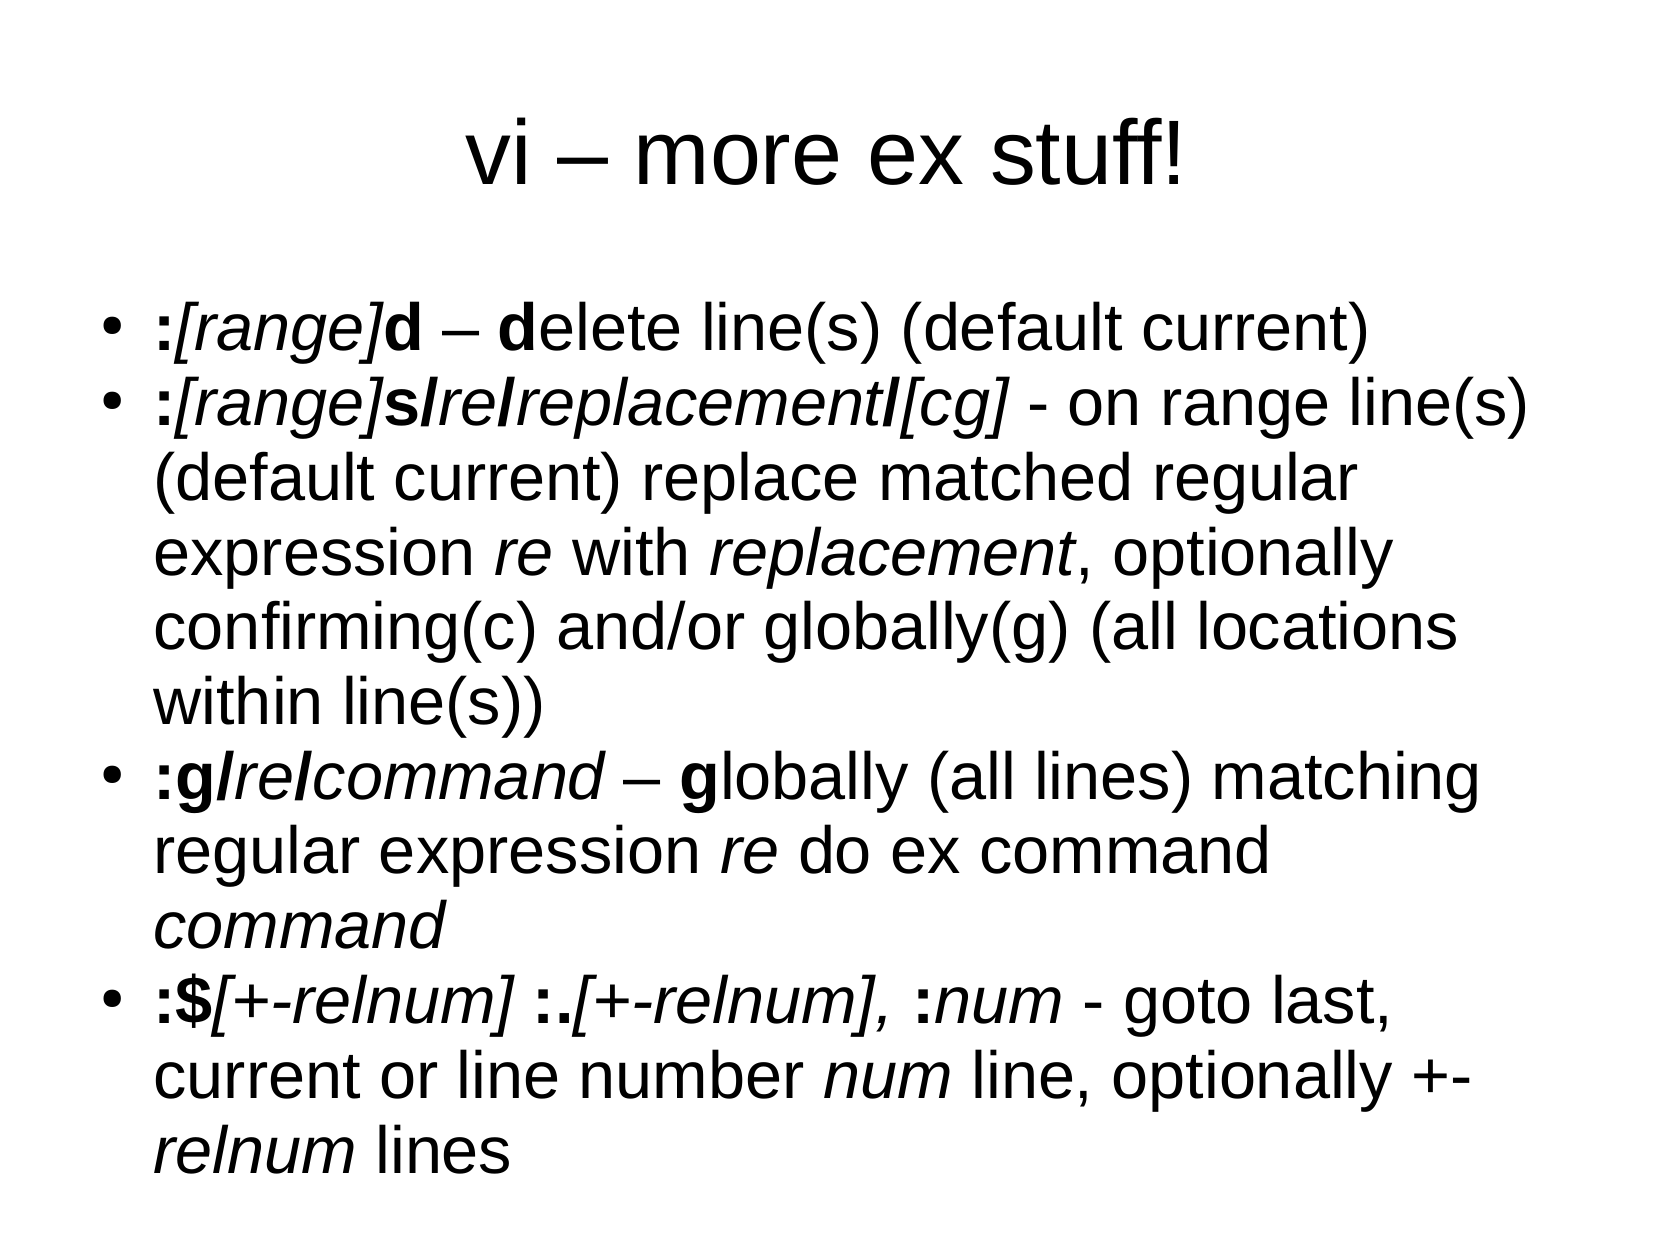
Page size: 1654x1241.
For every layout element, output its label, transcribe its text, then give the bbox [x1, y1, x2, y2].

title vi – more ex stuff! [82, 56, 1571, 250]
list :[range]d – delete line(s) (default current) :[range]s/re/replacement/[cg] - on range line(s) (default current) replace matched regular expression re with replacement, optionally confirming(c) and/or globally(g) (all locations within line(s)) :g/re/command – globally (all lines) matching regular expression re do ex command command :$[+-relnum] :.[+-relnum], :num - goto last, current or line number num line, optionally +- relnum lines [82, 290, 1571, 1188]
